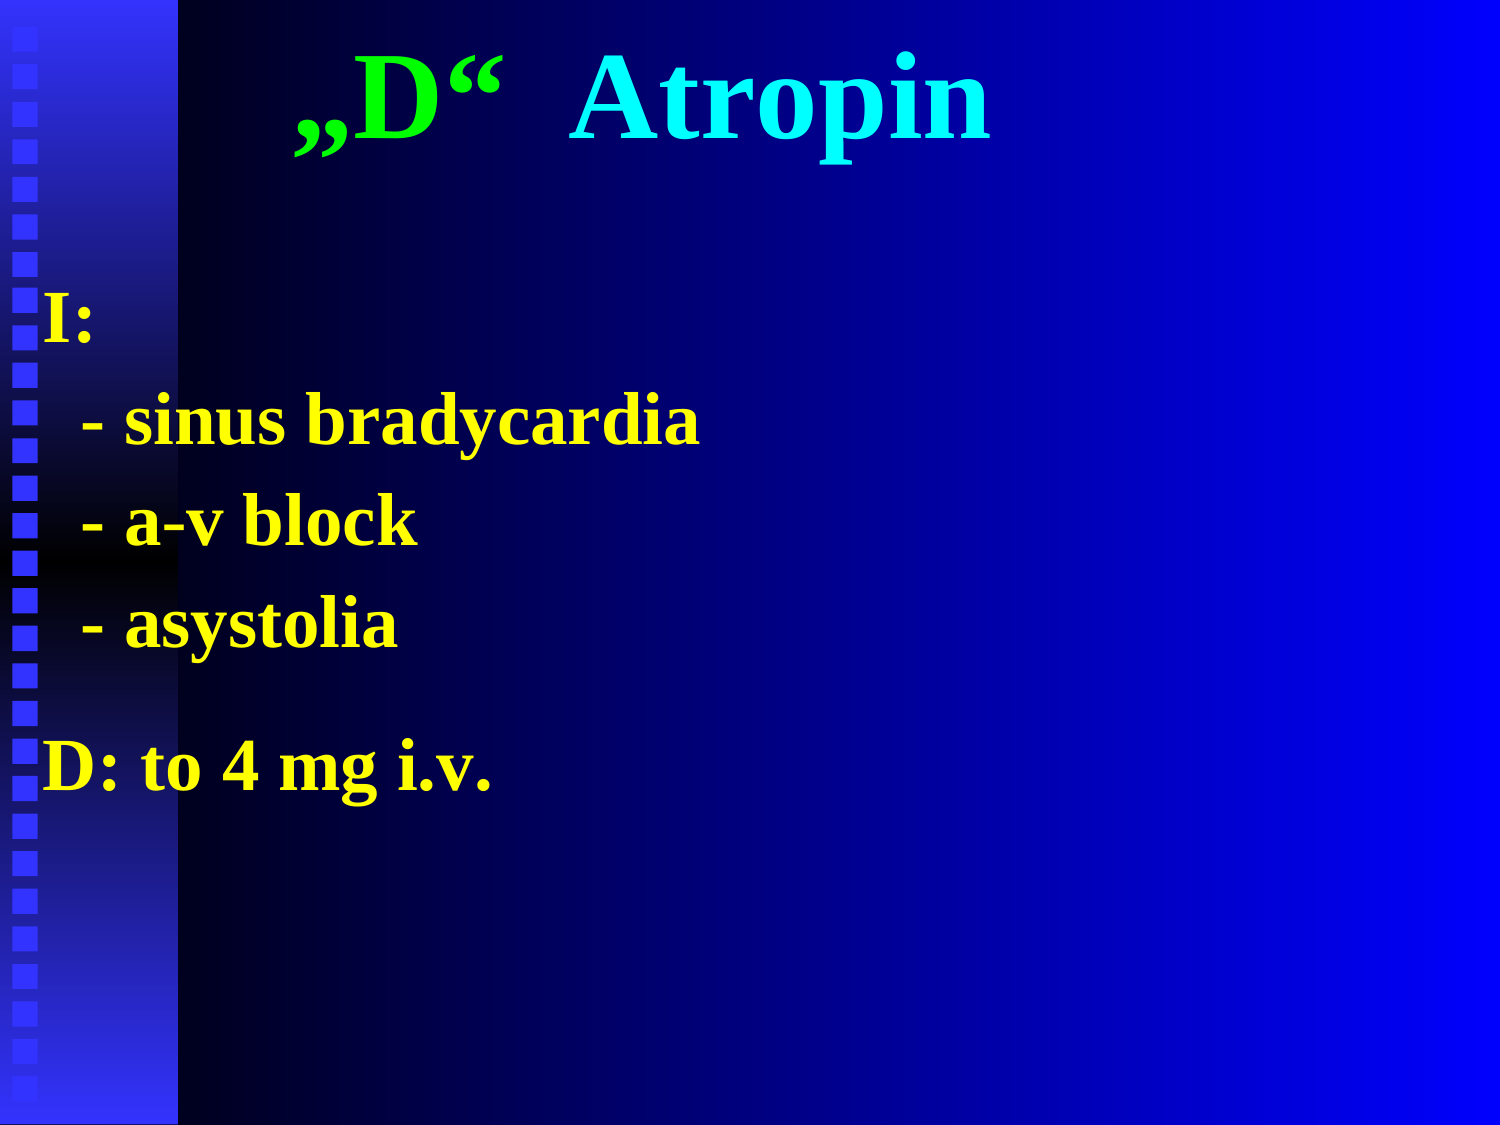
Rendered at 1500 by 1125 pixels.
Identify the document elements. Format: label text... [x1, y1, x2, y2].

text_box „D“ Atropin [245, 26, 1039, 174]
text_box I: - sinus bradycardia - a-v block - asystolia D: to 4 mg i.v. [9, 175, 1472, 815]
